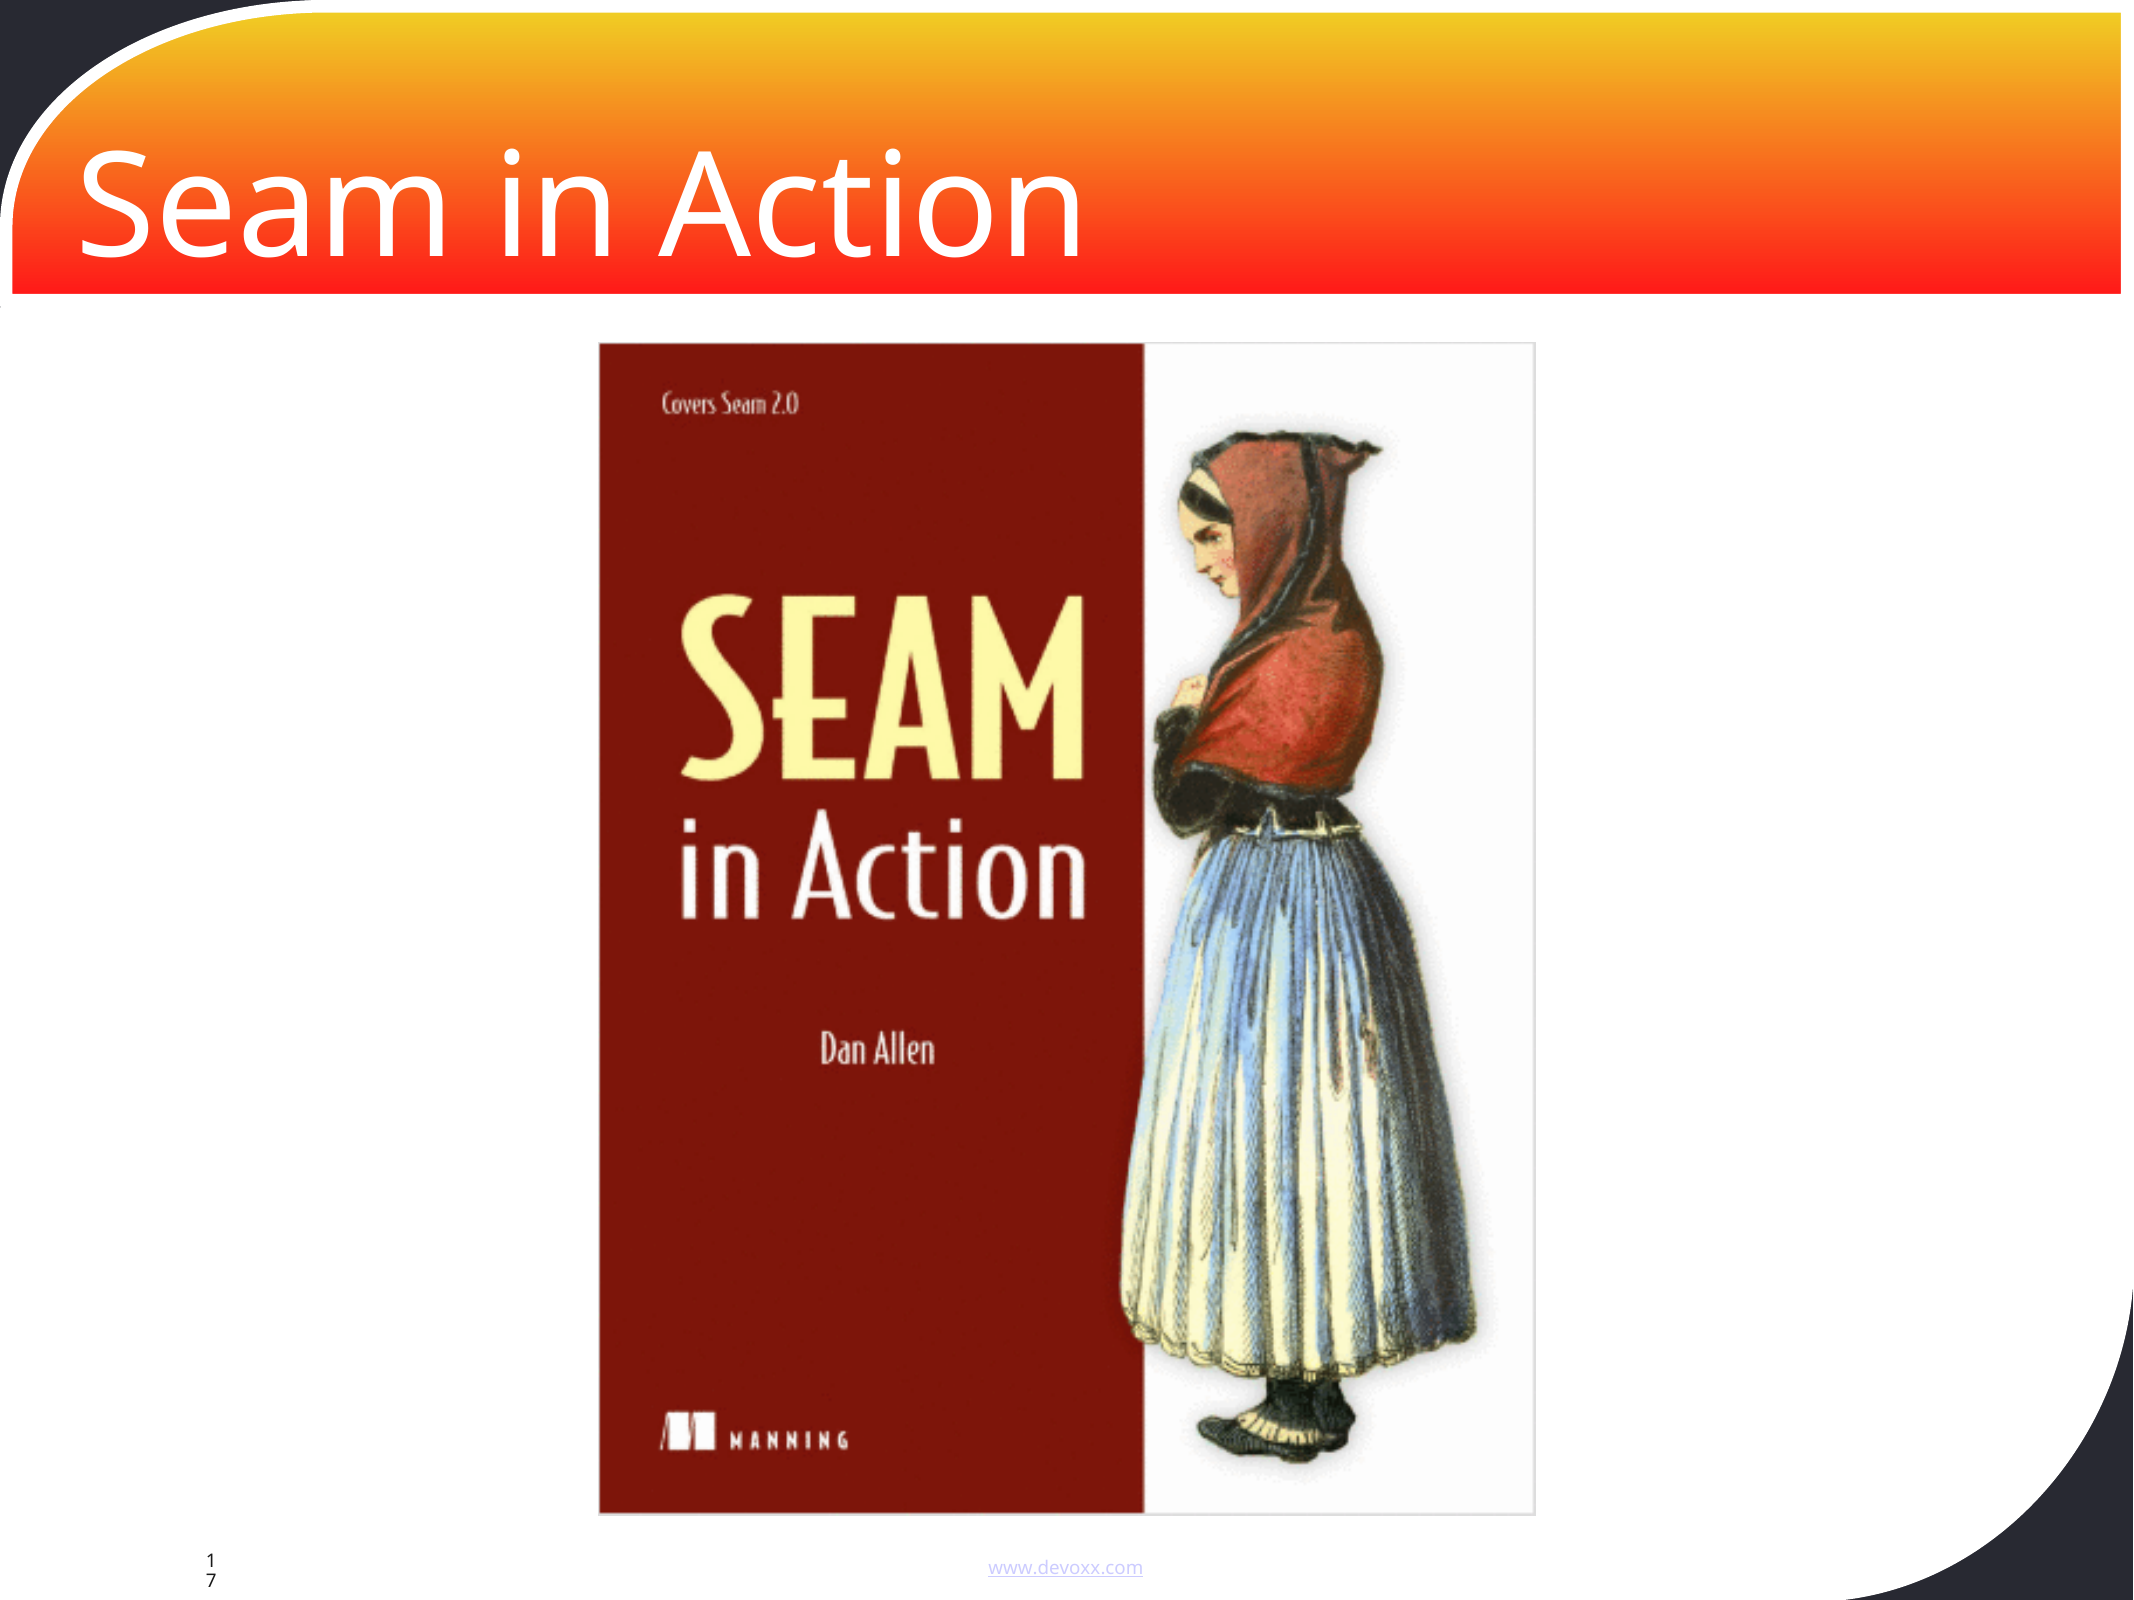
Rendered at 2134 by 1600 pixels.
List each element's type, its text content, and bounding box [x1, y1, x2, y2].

picture [598, 342, 1536, 1516]
text_box Seam in Action [75, 56, 2036, 286]
